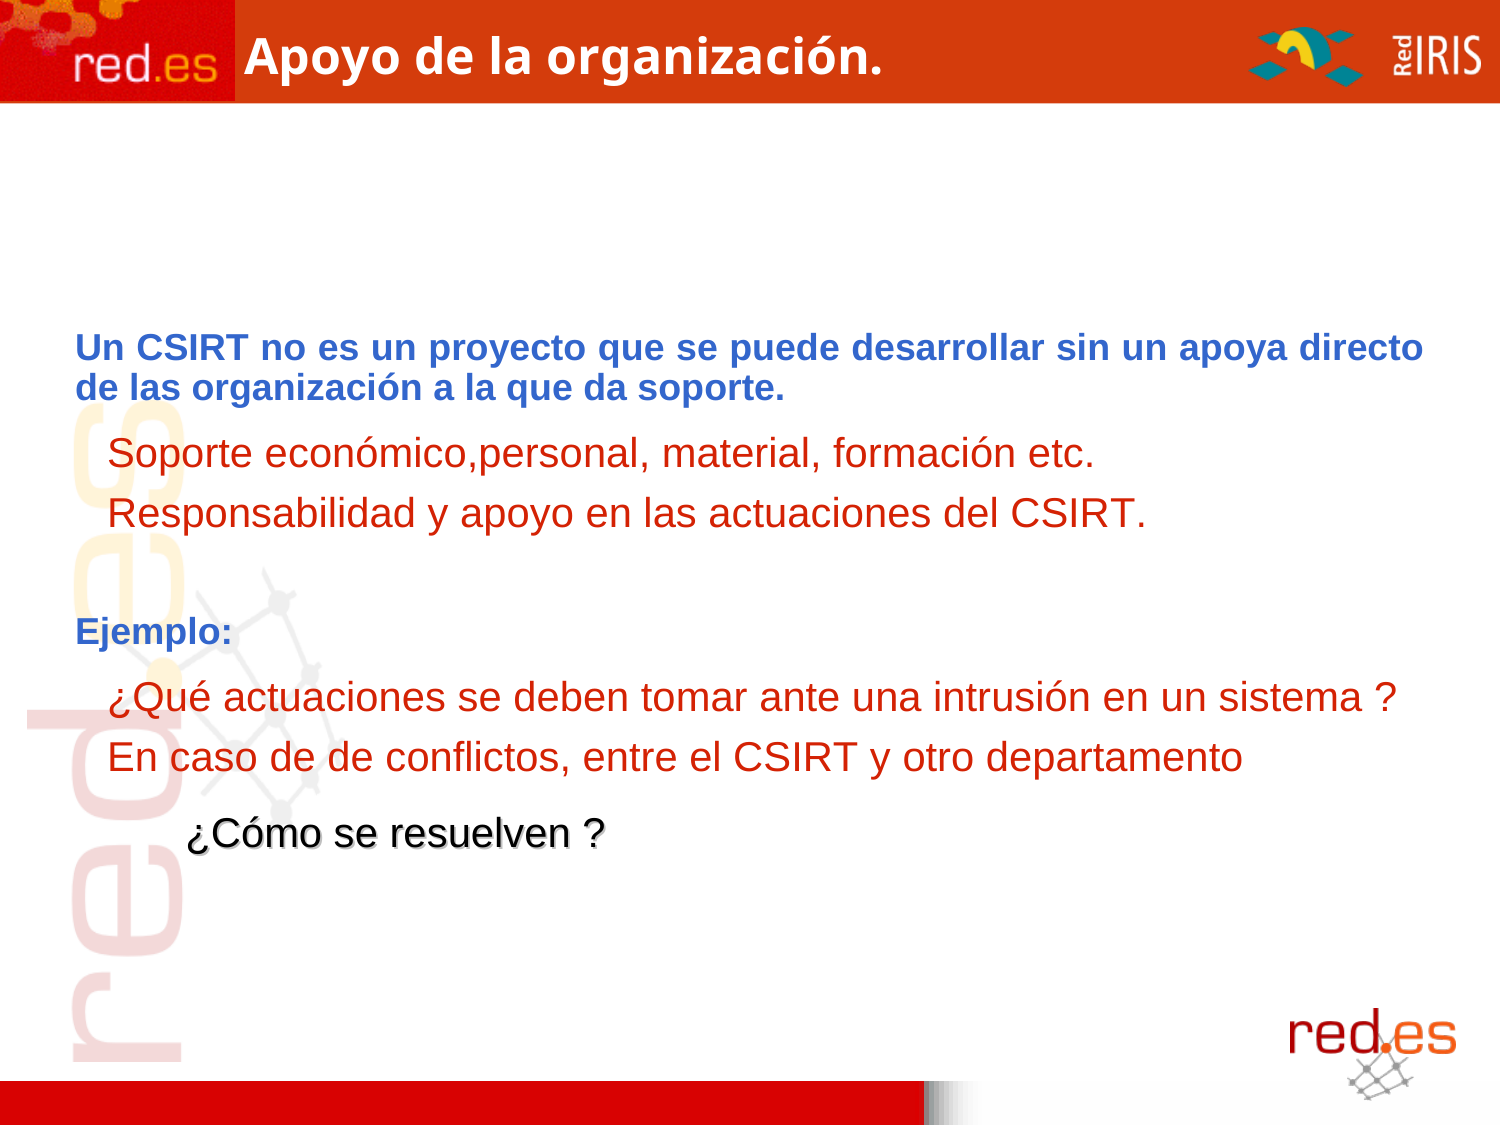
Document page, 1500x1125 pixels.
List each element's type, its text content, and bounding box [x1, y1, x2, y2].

picture [27, 400, 345, 1062]
picture [0, 1008, 1500, 1125]
list Un CSIRT no es un proyecto que se puede desarrollar sin un apoya directo de las organización a la que da soporte. Soporte económico,personal, material, formación etc. Responsabilidad y apoyo en las actuaciones del CSIRT. Ejemplo: ¿Qué actuaciones se deben tomar ante una intrusión en un sistema ? En caso de de conflictos, entre el CSIRT y otro departamento ¿Cómo se resuelven ? [75, 262, 1426, 1033]
picture [1412, 27, 1481, 87]
title Apoyo de la organización. [244, 0, 1412, 121]
picture [0, 0, 235, 101]
